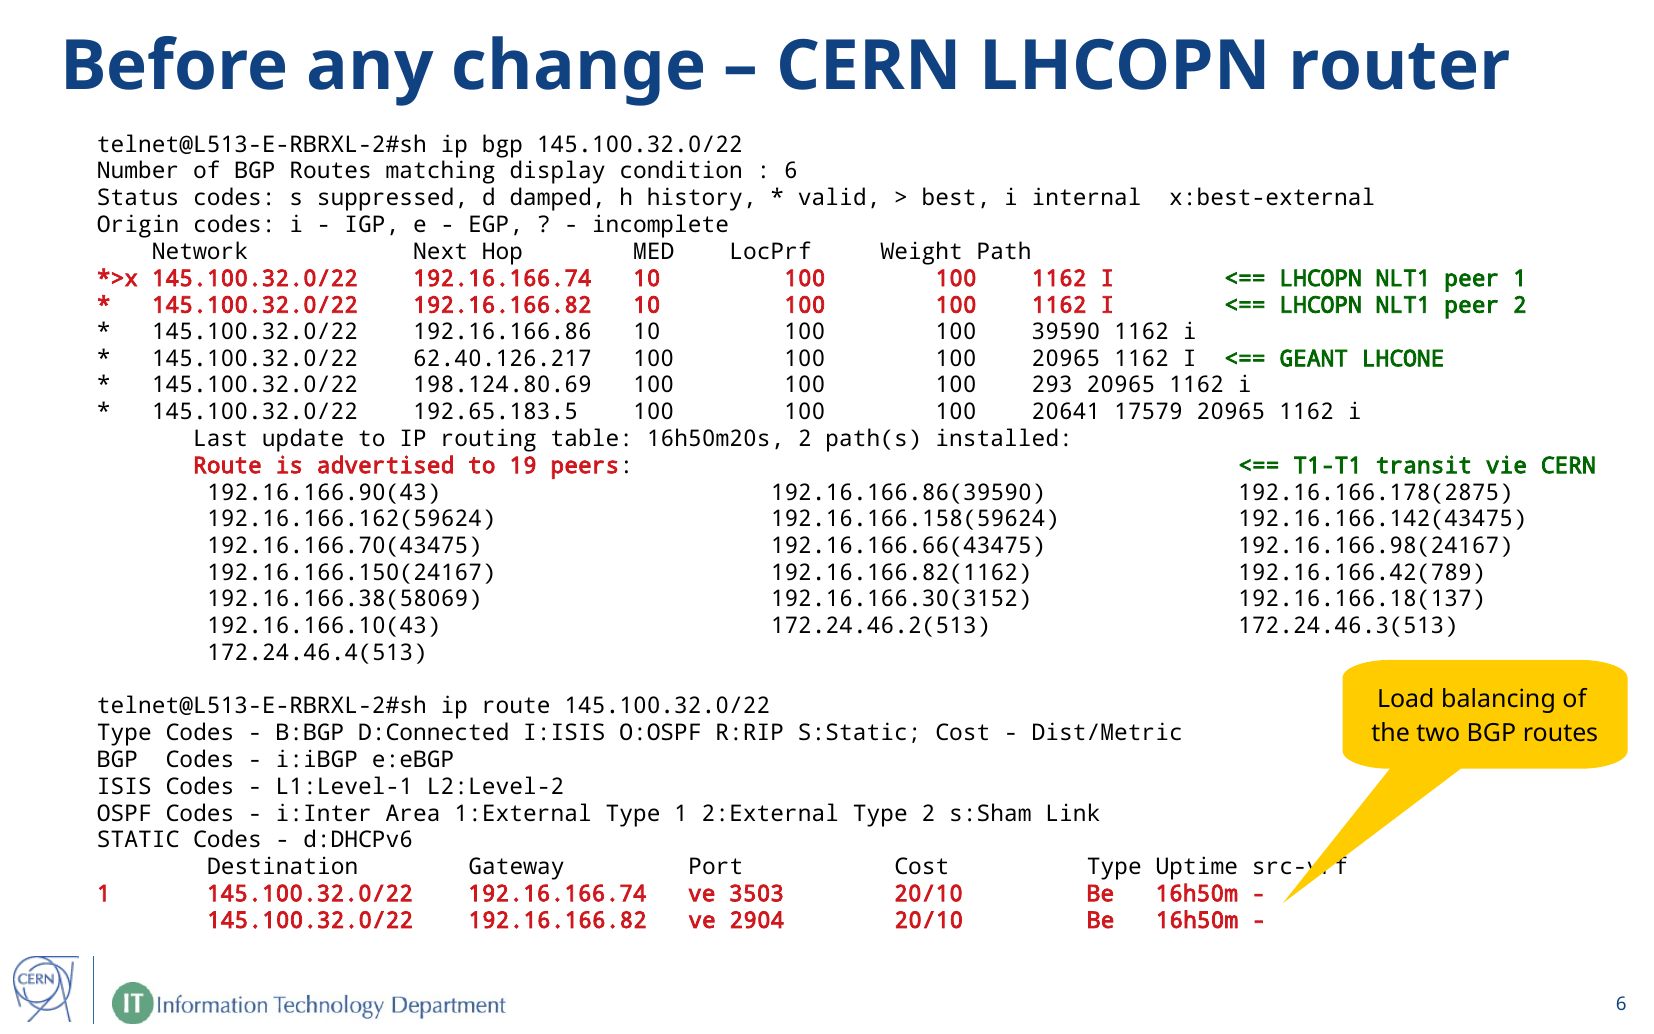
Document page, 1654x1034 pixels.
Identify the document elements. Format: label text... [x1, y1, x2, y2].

title Before any change – CERN LHCOPN router [60, 0, 1528, 138]
picture [13, 956, 79, 1032]
text_box Load balancing of the two BGP routes [1282, 659, 1628, 904]
text_box telnet@L513-E-RBRXL-2#sh ip bgp 145.100.32.0/22 Number of BGP Routes matching display condition : 6 Status codes: s suppressed, d damped, h history, * valid, > best, i internal x:best-external Origin codes: i - IGP, e - EGP, ? - incomplete Network Next Hop MED LocPrf Weight Path *>x 145.100.32.0/22 192.16.166.74 10 100 100 1162 I <== LHCOPN NLT1 peer 1 * 145.100.32.0/22 192.16.166.82 10 100 100 1162 I <== LHCOPN NLT1 peer 2 * 145.100.32.0/22 192.16.166.86 10 100 100 39590 1162 i * 145.100.32.0/22 62.40.126.217 100 100 100 20965 1162 I <== GEANT LHCONE * 145.100.32.0/22 198.124.80.69 100 100 100 293 20965 1162 i * 145.100.32.0/22 192.65.183.5 100 100 100 20641 17579 20965 1162 i Last update to IP routing table: 16h50m20s, 2 path(s) installed: Route is advertised to 19 peers: <== T1-T1 transit vie CERN 192.16.166.90(43) 192.16.166.86(39590) 192.16.166.178(2875) 192.16.166.162(59624) 192.16.166.158(59624) 192.16.166.142(43475) 192.16.166.70(43475) 192.16.166.66(43475) 192.16.166.98(24167) 192.16.166.150(24167) 192.16.166.82(1162) 192.16.166.42(789) 192.16.166.38(58069) 192.16.166.30(3152) 192.16.166.18(137) 192.16.166.10(43) 172.24.46.2(513) 172.24.46.3(513) 172.24.46.4(513) telnet@L513-E-RBRXL-2#sh ip route 145.100.32.0/22 Type Codes - B:BGP D:Connected I:ISIS O:OSPF R:RIP S:Static; Cost - Dist/Metric BGP Codes - i:iBGP e:eBGP ISIS Codes - L1:Level-1 L2:Level-2 OSPF Codes - i:Inter Area 1:External Type 1 2:External Type 2 s:Sham Link STATIC Codes - d:DHCPv6 Destination Gateway Port Cost Type Uptime src-vrf 1 145.100.32.0/22 192.16.166.74 ve 3503 20/10 Be 16h50m - 145.100.32.0/22 192.16.166.82 ve 2904 20/10 Be 16h50m - [82, 123, 1638, 1032]
